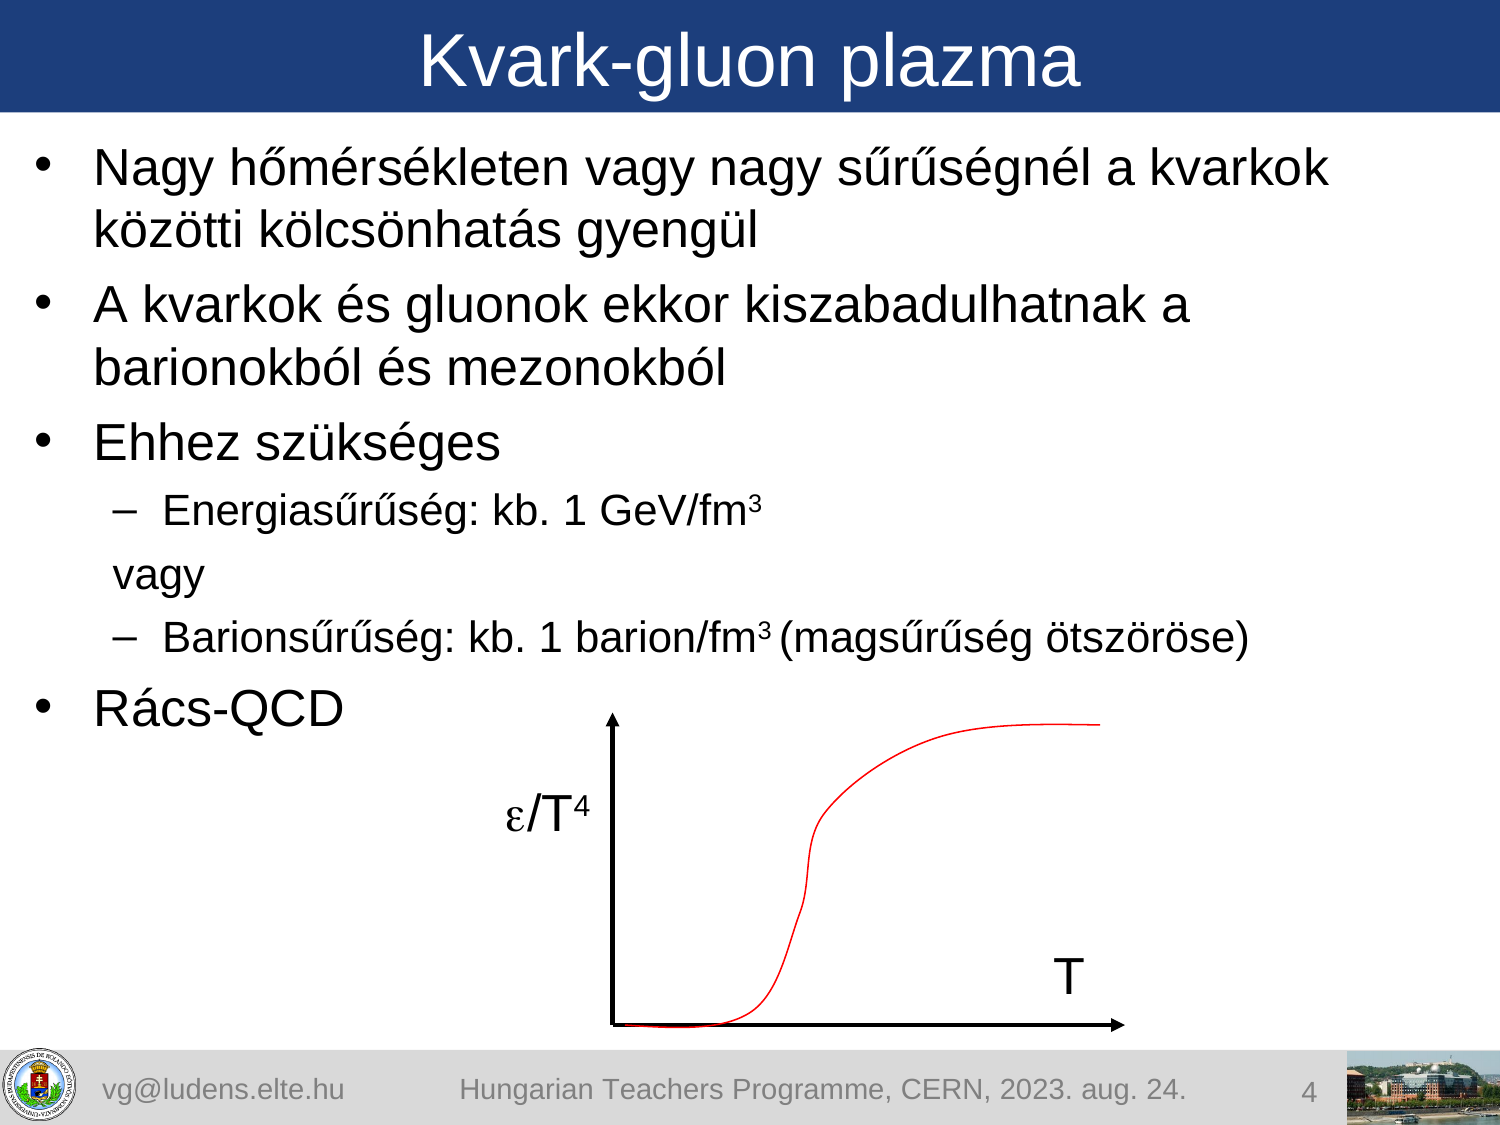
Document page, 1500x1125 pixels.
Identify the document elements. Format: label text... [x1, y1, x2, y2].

text_box /T4 [489, 771, 607, 851]
text_box T [1037, 934, 1101, 1013]
picture [1347, 1051, 1500, 1125]
picture [2, 1048, 76, 1121]
list Nagy hőmérsékleten vagy nagy sűrűségnél a kvarkok közötti kölcsönhatás gyengül A kvarkok és gluonok ekkor kiszabadulhatnak a barionokból és mezonokból Ehhez szükséges Energiasűrűség: kb. 1 GeV/fm3 vagy Barionsűrűség: kb. 1 barion/fm3 (magsűrűség ötszöröse) Rács-QCD [18, 125, 1482, 1012]
title Kvark-gluon plazma [0, 0, 1500, 113]
